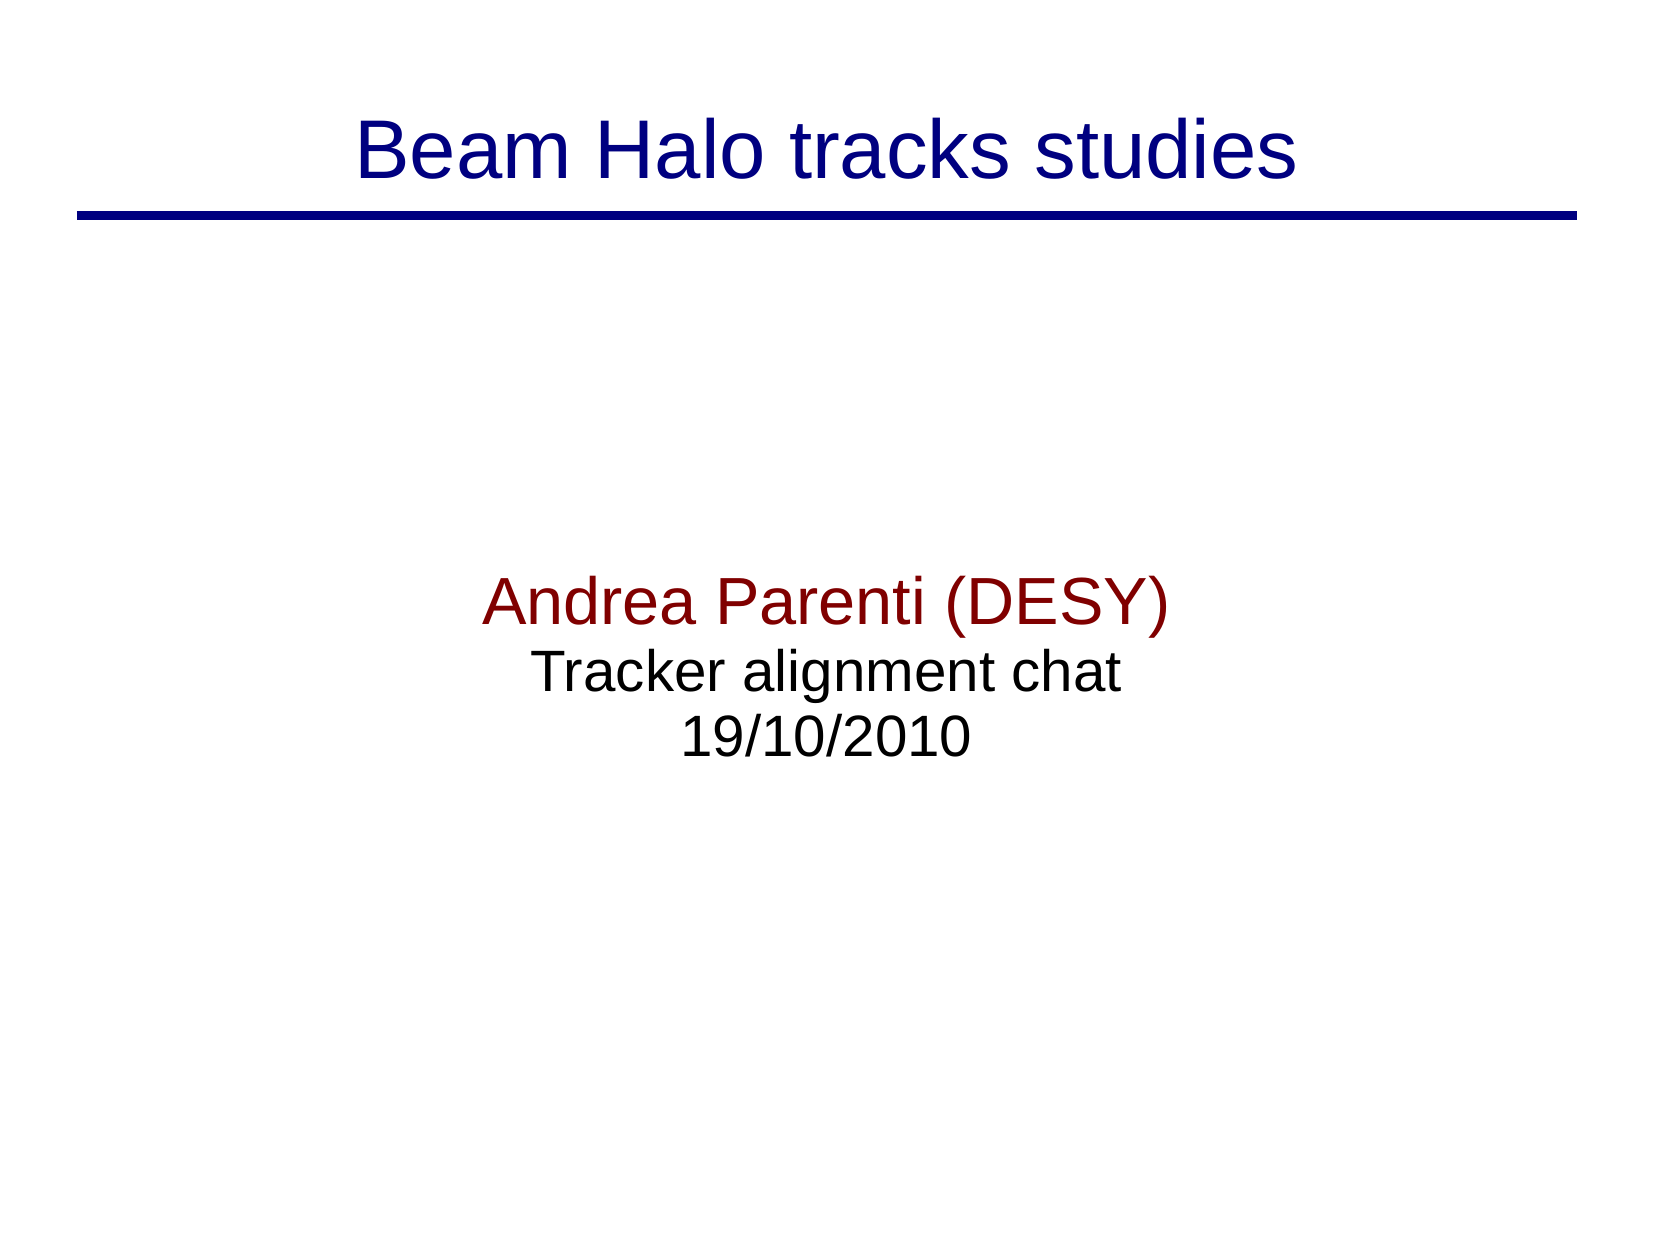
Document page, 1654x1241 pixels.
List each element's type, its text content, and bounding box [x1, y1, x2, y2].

subtitle Andrea Parenti (DESY) Tracker alignment chat 19/10/2010 [82, 225, 1571, 1109]
title Beam Halo tracks studies [82, 75, 1571, 225]
